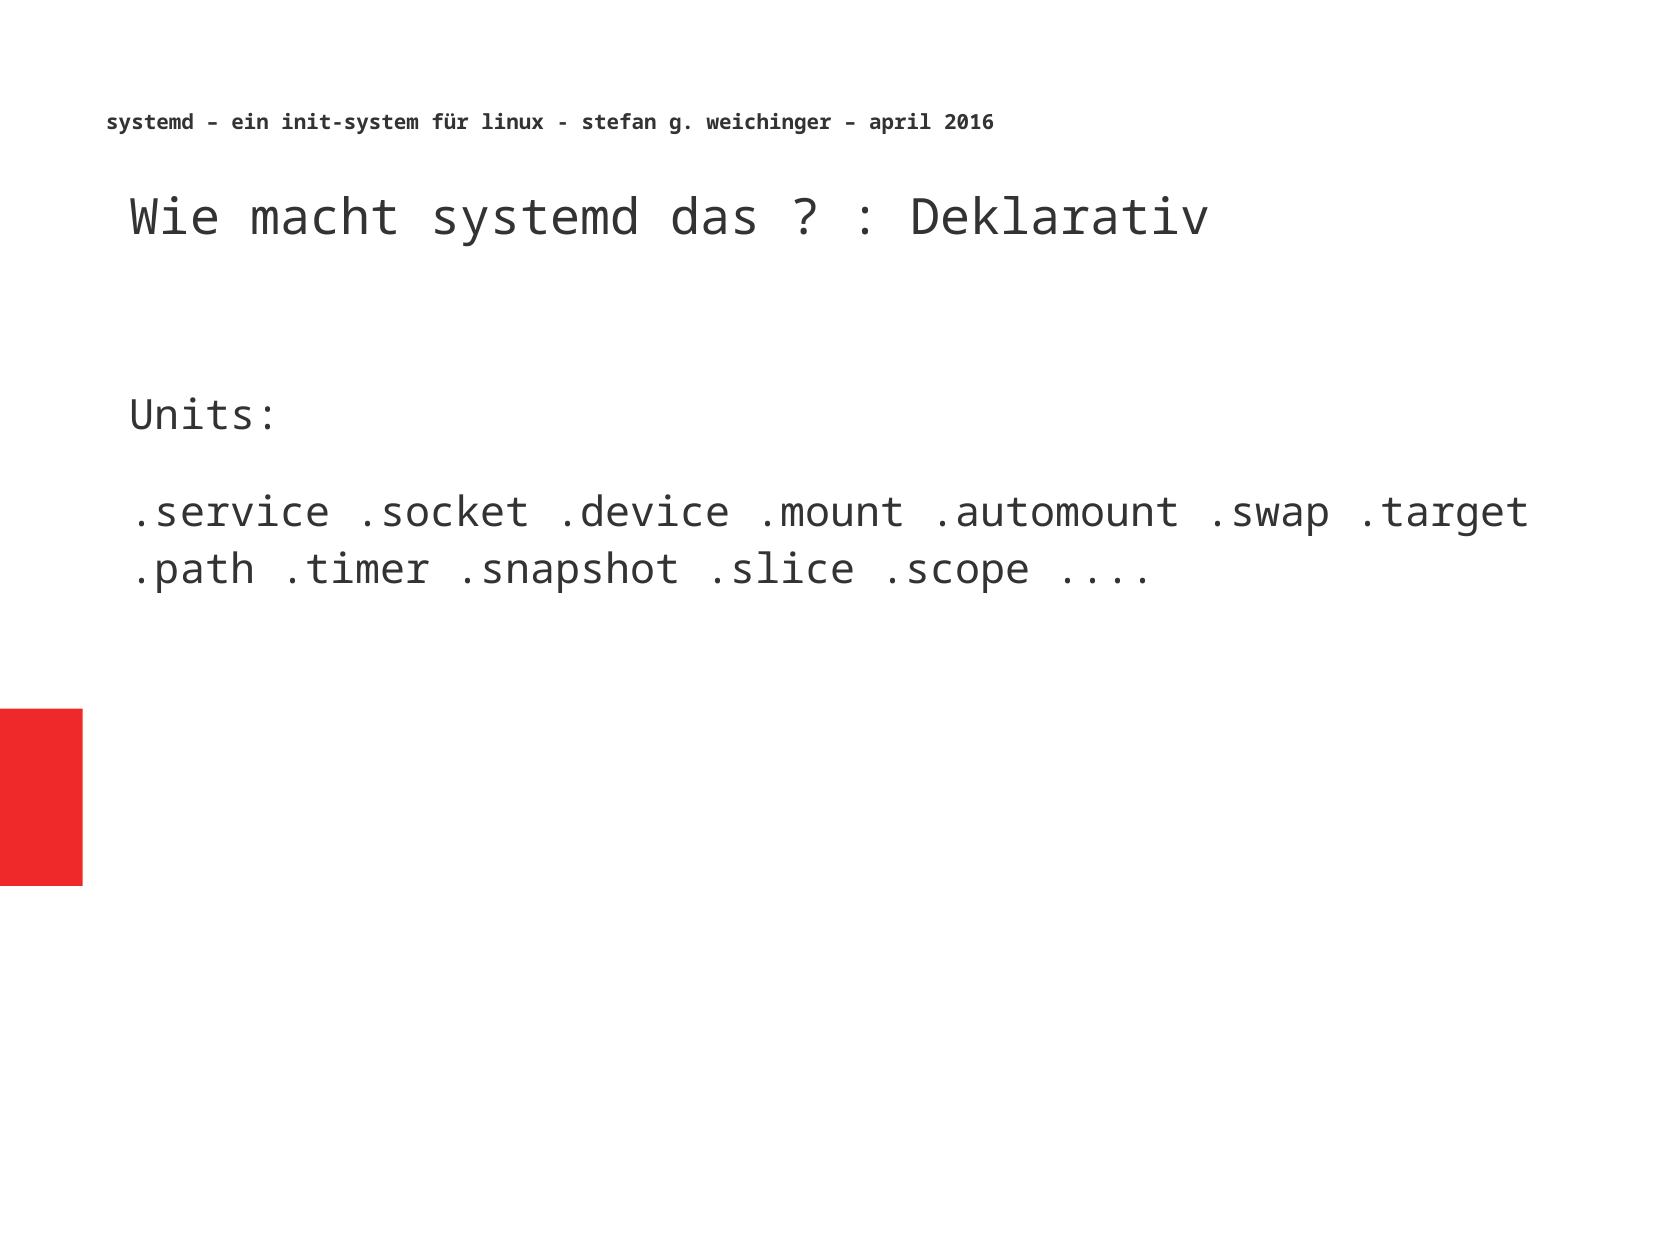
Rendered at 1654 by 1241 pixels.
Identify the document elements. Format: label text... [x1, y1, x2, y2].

list Wie macht systemd das ? : Deklarativ Units: .service .socket .device .mount .automount .swap .target .path .timer .snapshot .slice .scope .... [129, 181, 1536, 1111]
title systemd – ein init-system für linux - stefan g. weichinger – april 2016 [106, 59, 1512, 184]
